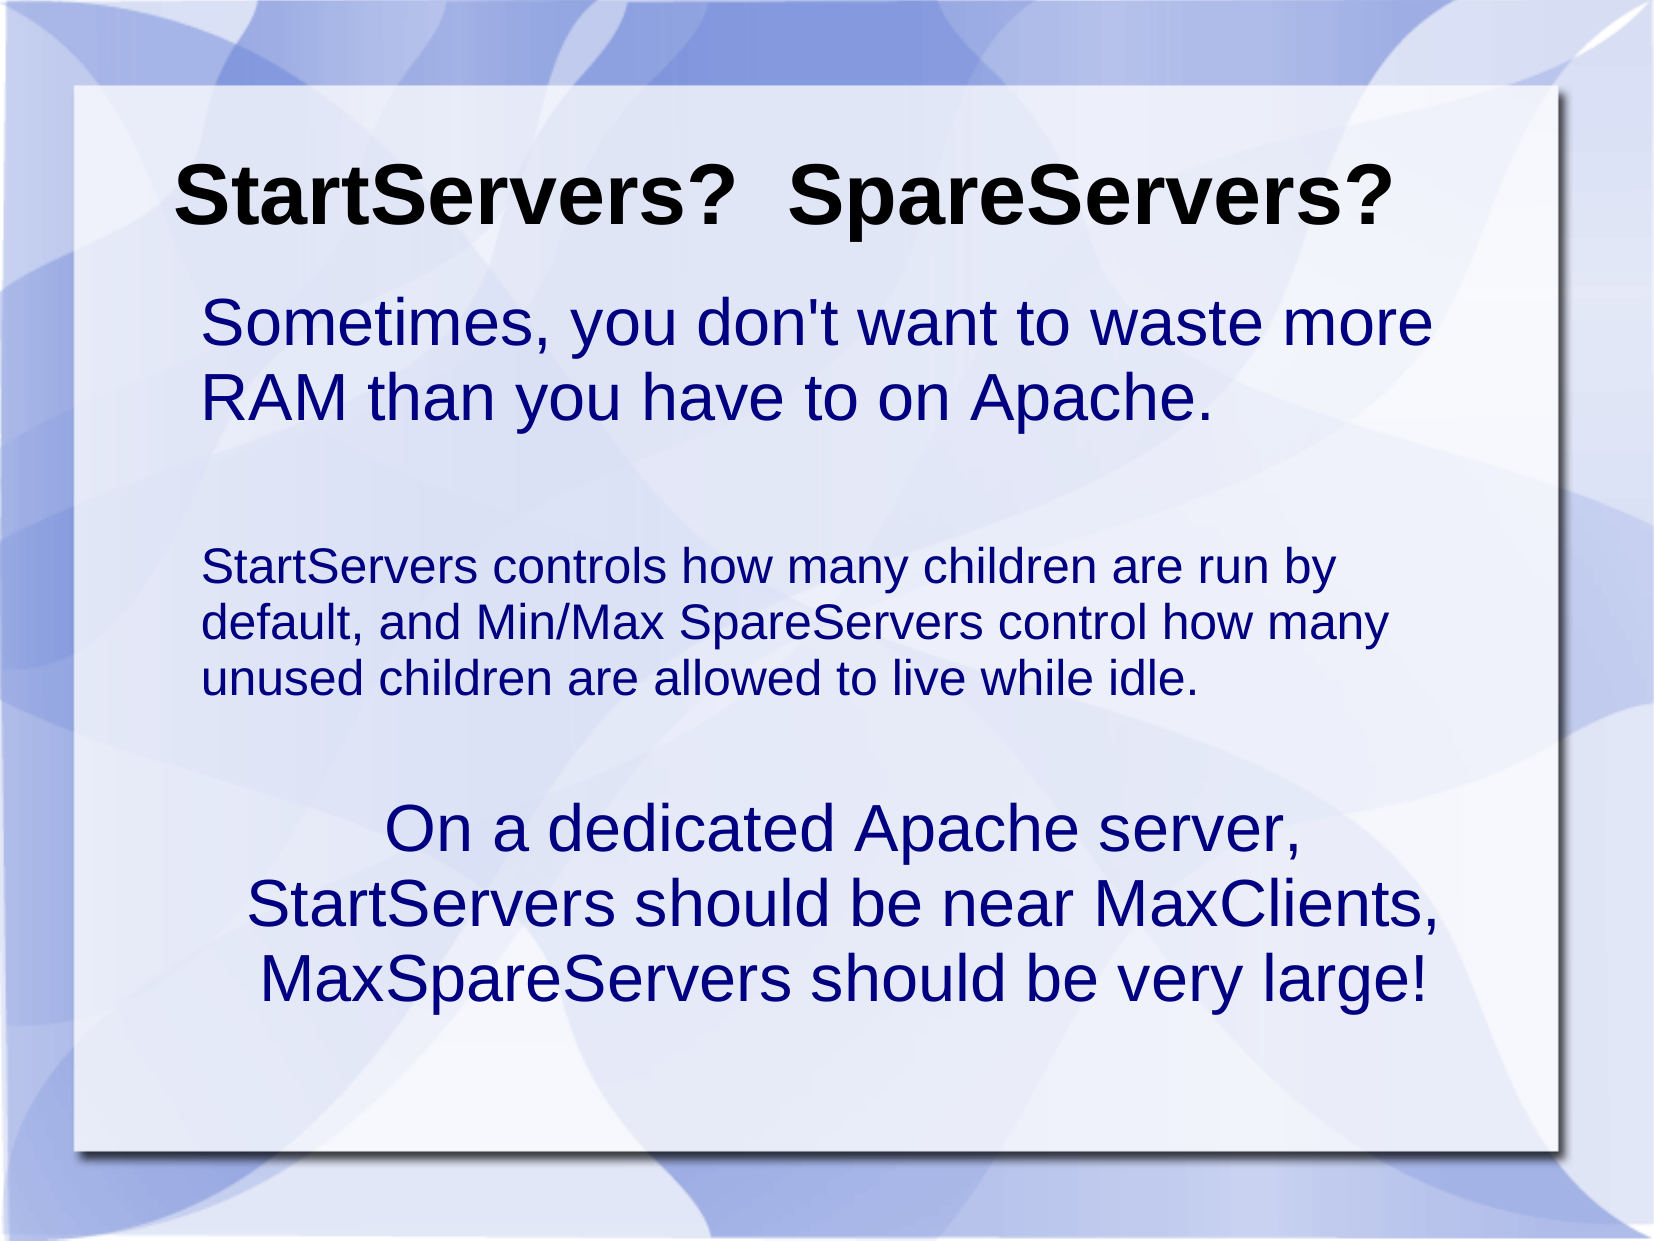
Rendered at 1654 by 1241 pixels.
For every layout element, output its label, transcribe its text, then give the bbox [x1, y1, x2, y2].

picture [0, 0, 1654, 1241]
list Sometimes, you don't want to waste more RAM than you have to on Apache. StartServers controls how many children are run by default, and Min/Max SpareServers control how many unused children are allowed to live while idle. On a dedicated Apache server, StartServers should be near MaxClients, MaxSpareServers should be very large! [129, 285, 1489, 1056]
title StartServers? SpareServers? [82, 90, 1536, 298]
